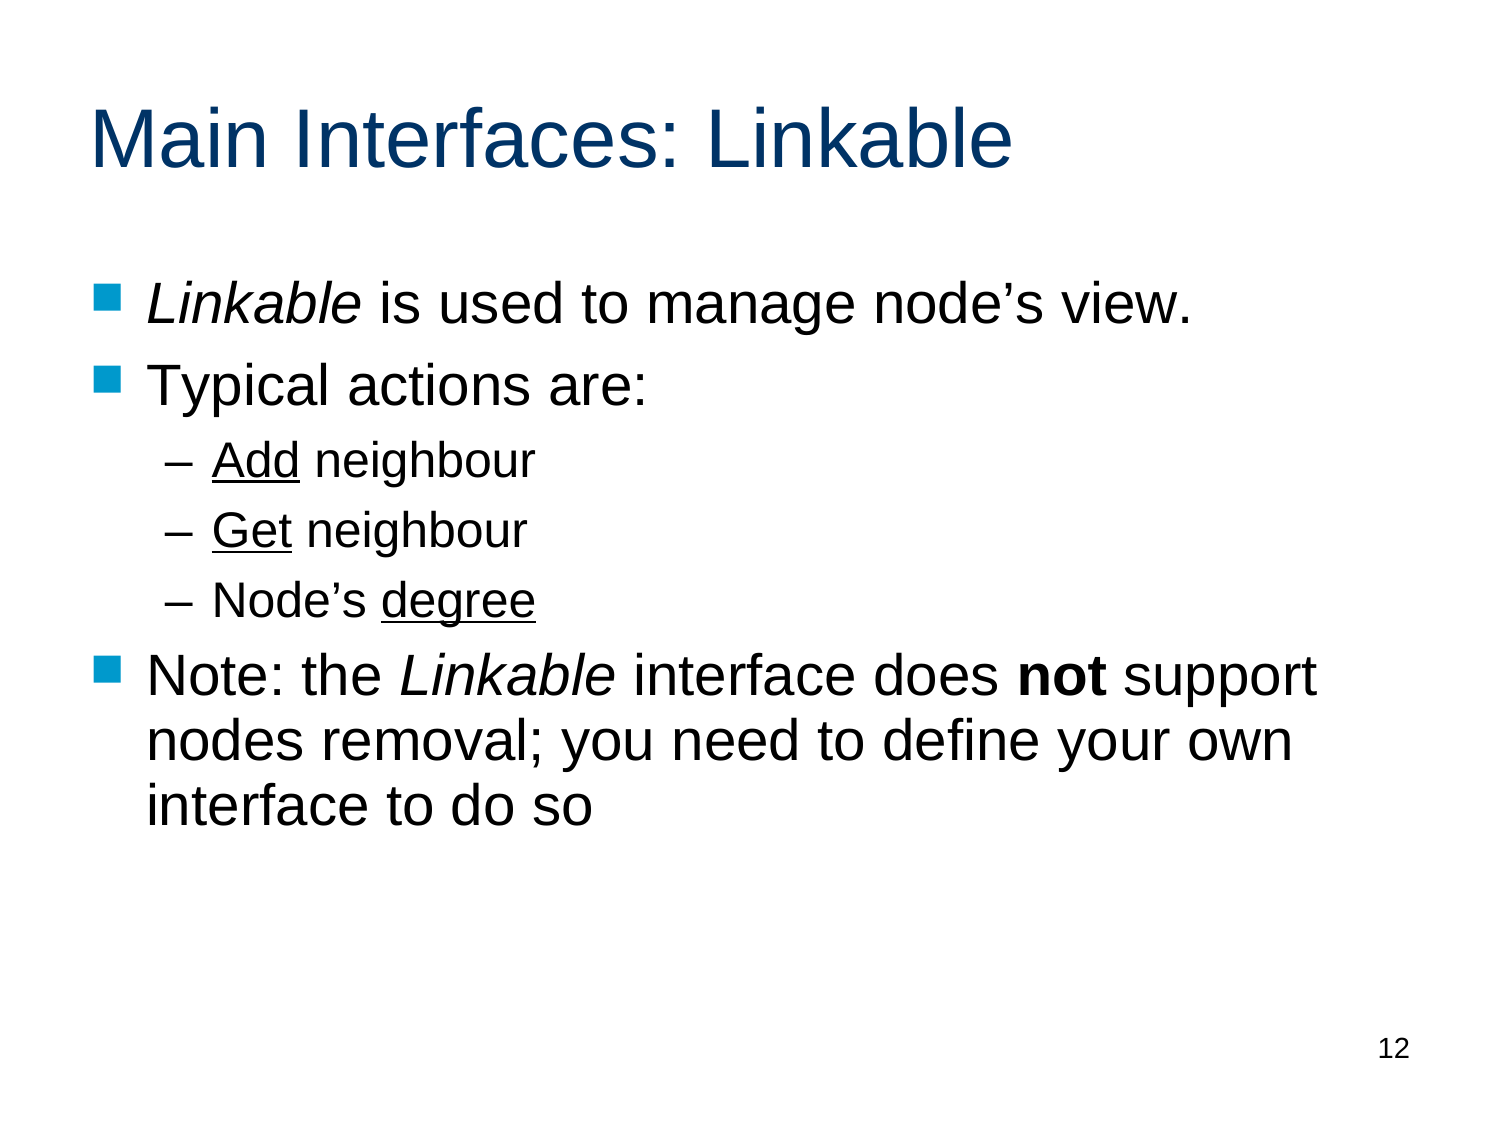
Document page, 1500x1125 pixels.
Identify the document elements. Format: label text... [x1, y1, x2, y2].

list Linkable is used to manage node’s view. Typical actions are: Add neighbour Get neighbour Node’s degree Note: the Linkable interface does not support nodes removal; you need to define your own interface to do so [75, 263, 1425, 1013]
title Main Interfaces: Linkable [75, 44, 1425, 233]
